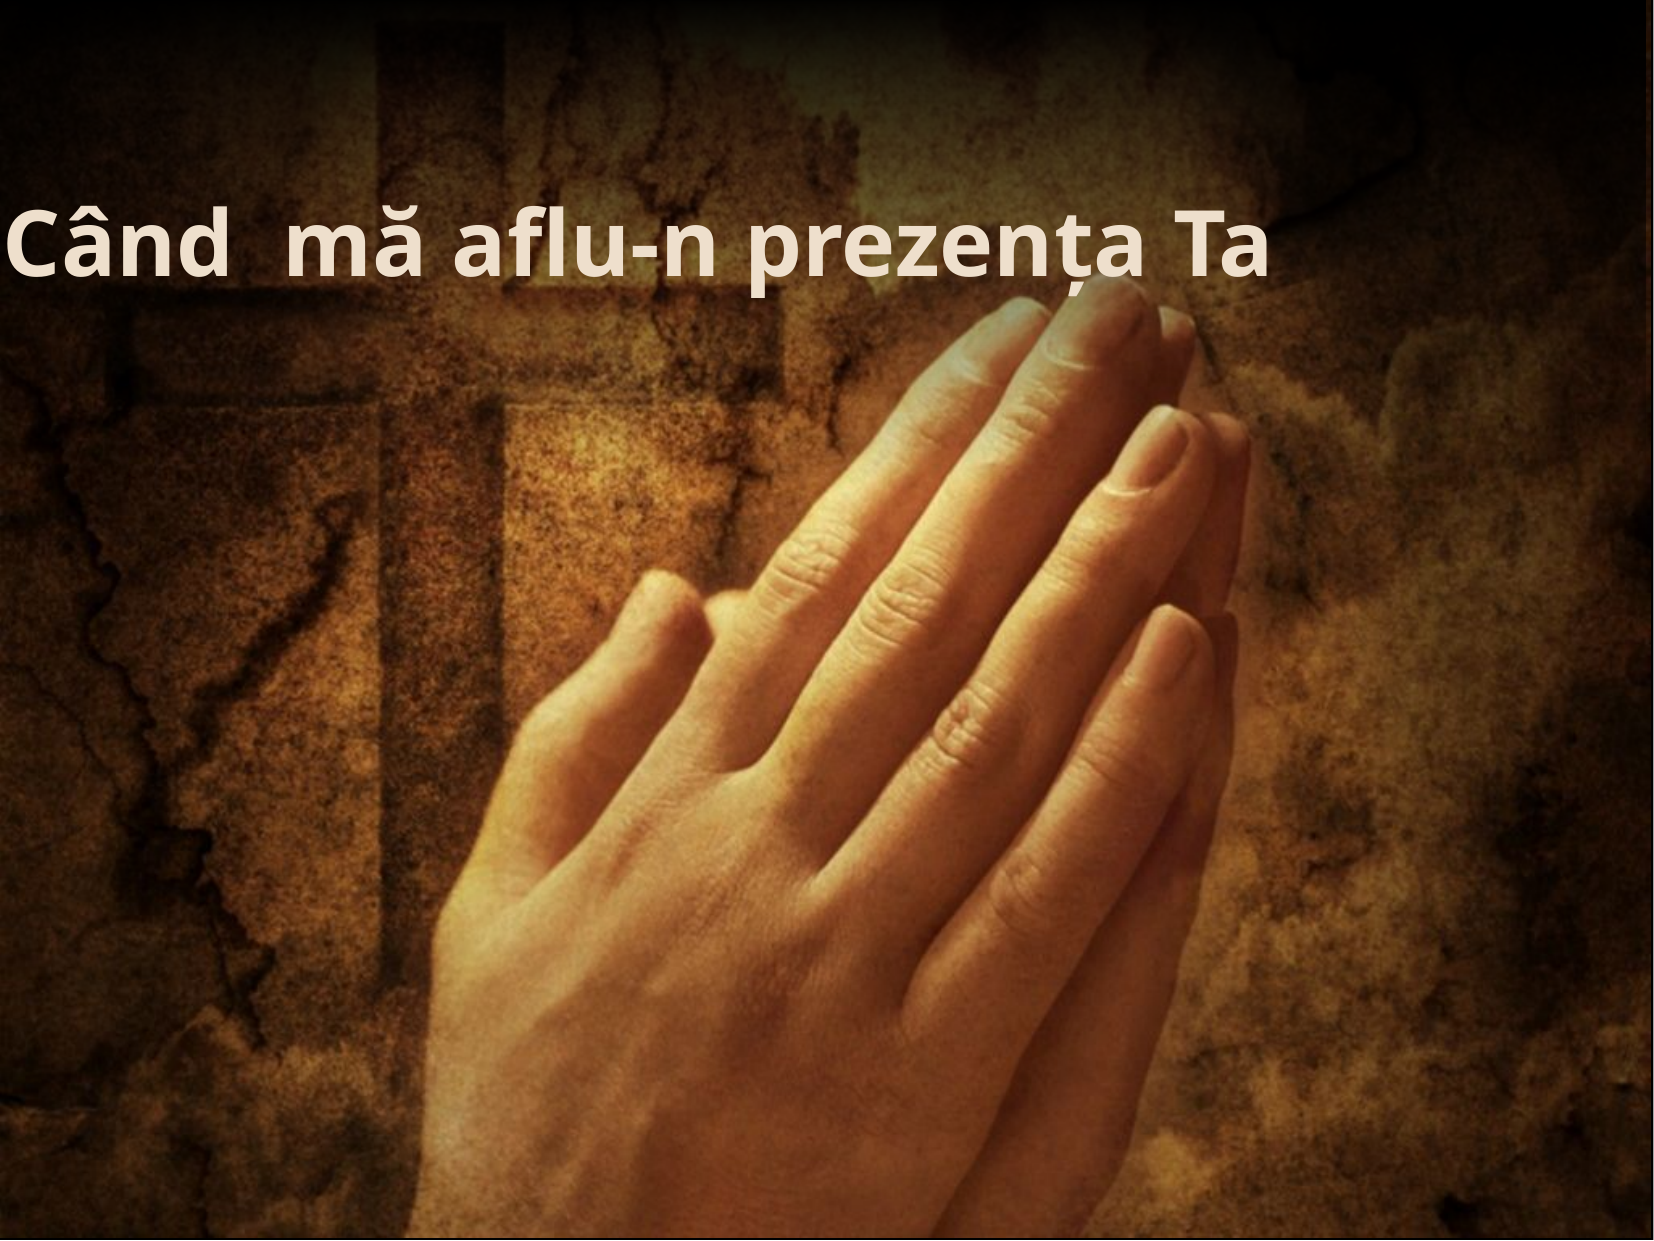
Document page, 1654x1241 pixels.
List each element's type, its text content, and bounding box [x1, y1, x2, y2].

picture [0, 0, 1651, 1238]
text_box Când mă aflu-n prezenţa Ta [0, 0, 1646, 488]
